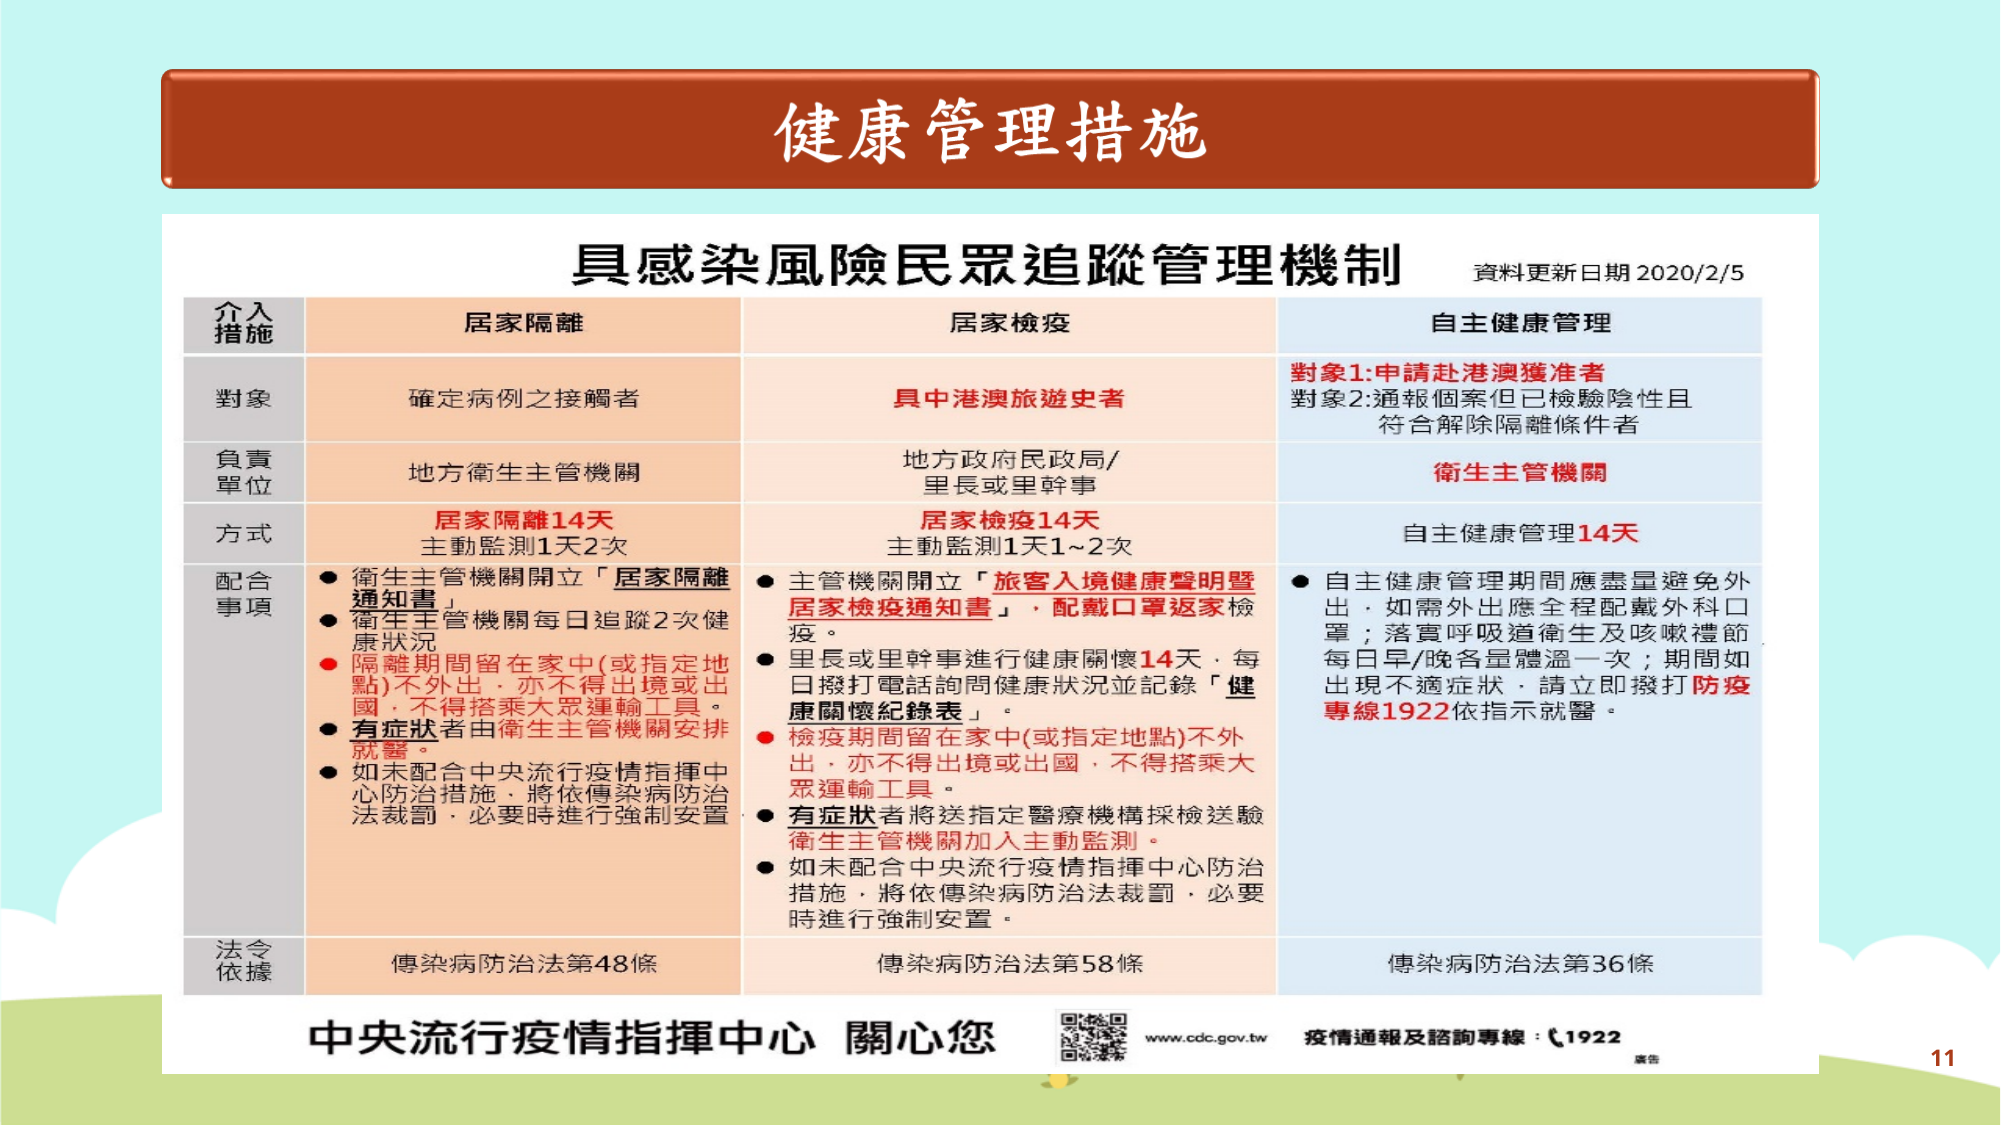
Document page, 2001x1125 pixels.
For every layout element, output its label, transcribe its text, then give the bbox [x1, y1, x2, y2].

picture [0, 0, 2001, 1125]
text_box <number> [1899, 1030, 1988, 1088]
